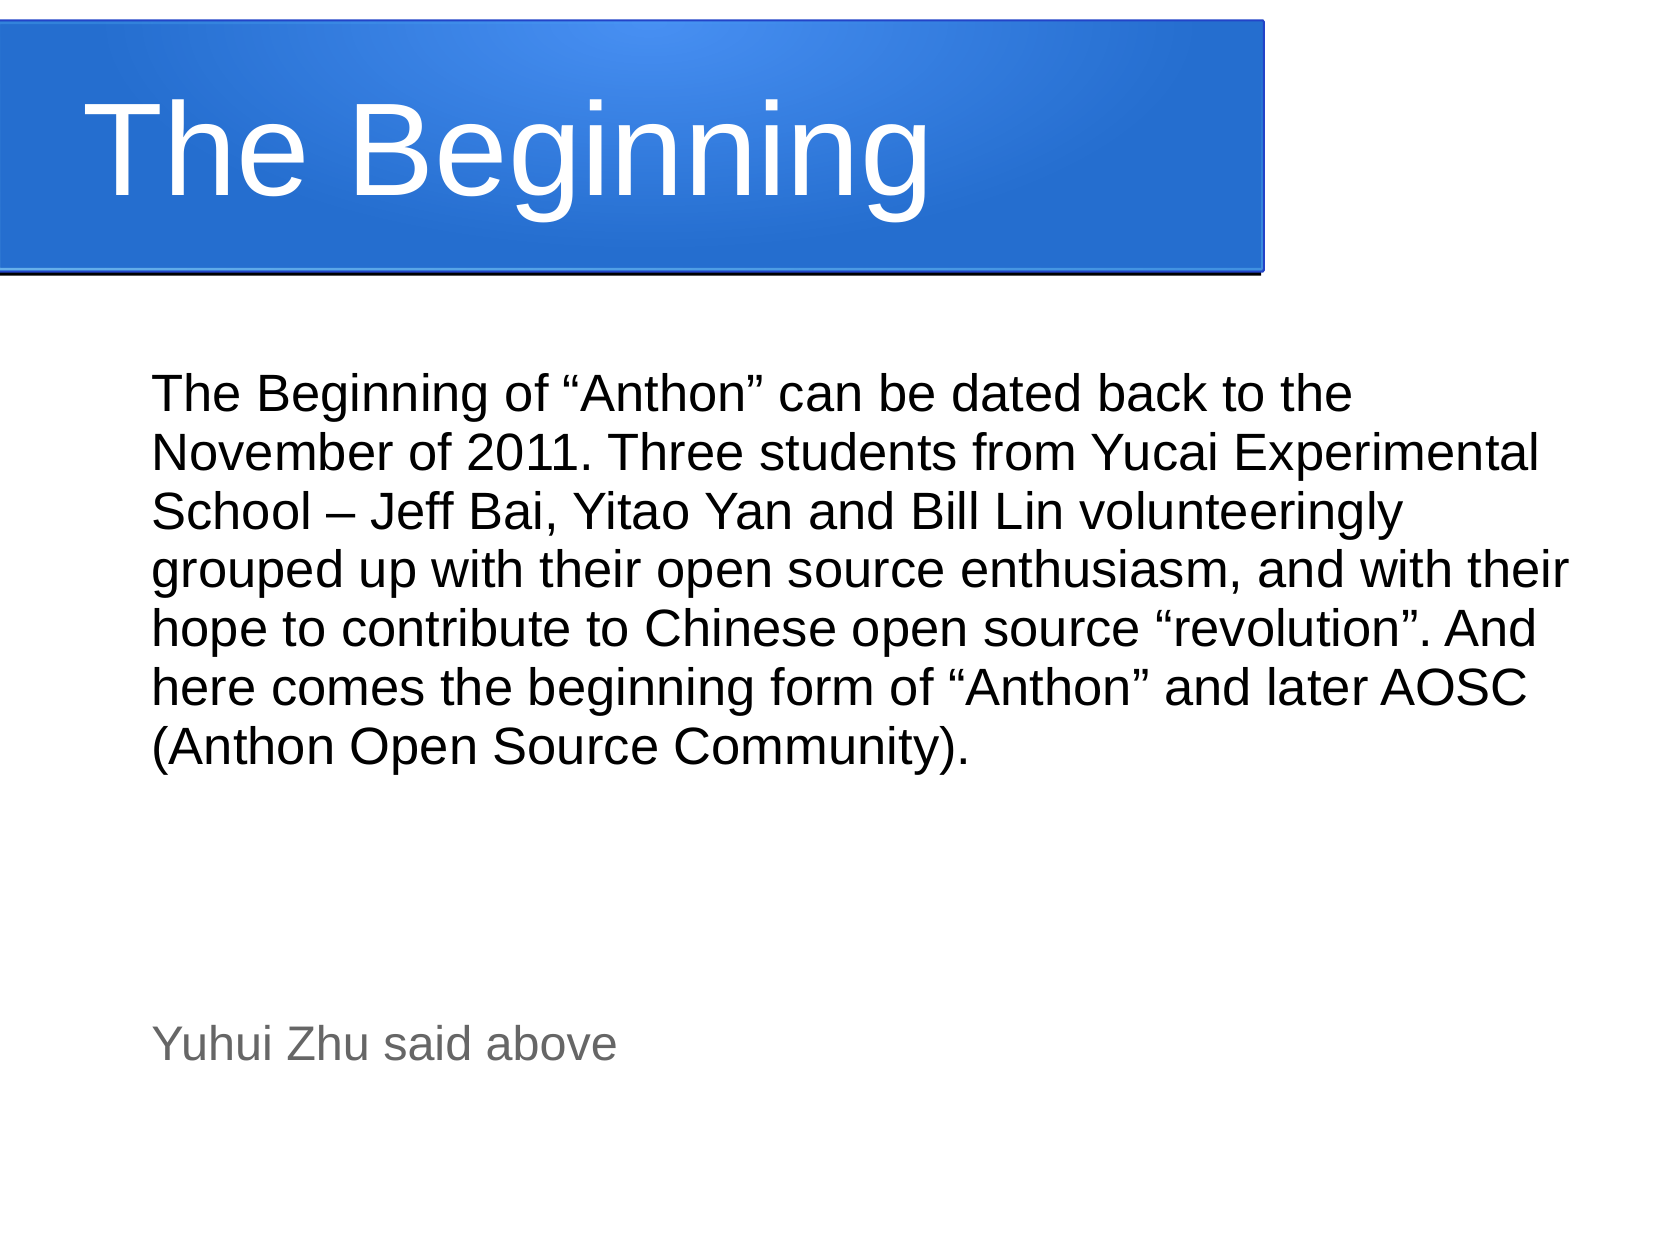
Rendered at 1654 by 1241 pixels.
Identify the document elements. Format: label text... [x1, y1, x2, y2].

list The Beginning of “Anthon” can be dated back to the November of 2011. Three students from Yucai Experimental School – Jeff Bai, Yitao Yan and Bill Lin volunteeringly grouped up with their open source enthusiasm, and with their hope to contribute to Chinese open source “revolution”. And here comes the beginning form of “Anthon” and later AOSC (Anthon Open Source Community). Yuhui Zhu said above [82, 364, 1571, 1084]
title The Beginning [82, 47, 1235, 252]
